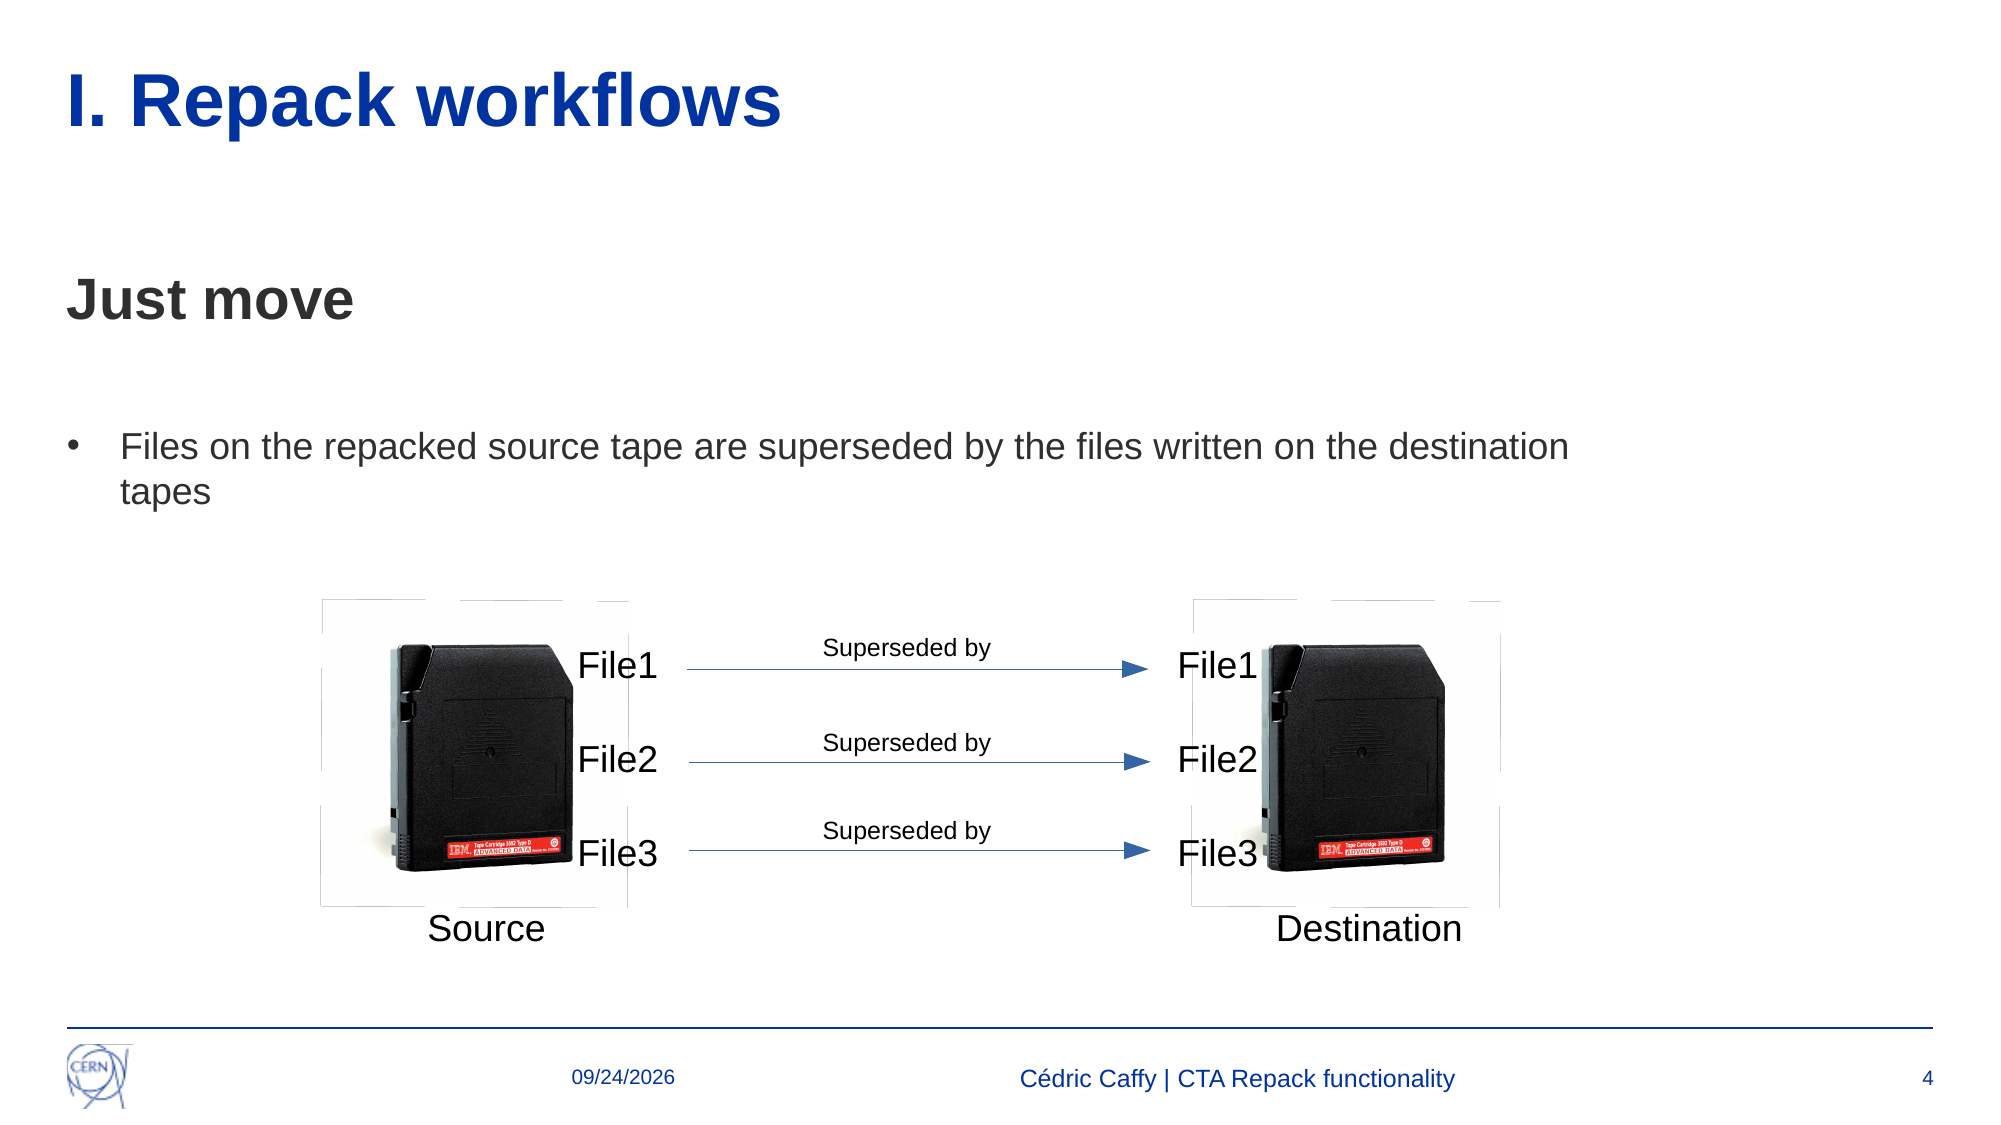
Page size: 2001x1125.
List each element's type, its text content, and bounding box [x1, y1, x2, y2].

text_box File1 [562, 637, 676, 695]
text_box File2 [1162, 730, 1276, 788]
text_box Source [412, 900, 563, 957]
text_box File3 [562, 825, 676, 882]
title I. Repack workflows [66, 61, 1933, 237]
footer Cédric Caffy | CTA Repack functionality [698, 1047, 1777, 1108]
text_box File1 [1162, 637, 1276, 695]
picture [320, 599, 629, 909]
text_box Superseded by [738, 809, 1076, 853]
text_box Destination [1261, 900, 1487, 967]
text_box Superseded by [738, 720, 1076, 764]
list Just move Files on the repacked source tape are superseded by the files written on the destination tapes [66, 261, 1613, 1018]
picture [1191, 599, 1501, 909]
slide_number <number> [1822, 1047, 1934, 1108]
text_box File3 [1162, 825, 1276, 882]
text_box File2 [562, 730, 676, 788]
text_box Superseded by [738, 626, 1076, 670]
slide_number 10/01/2020 [571, 1046, 676, 1107]
